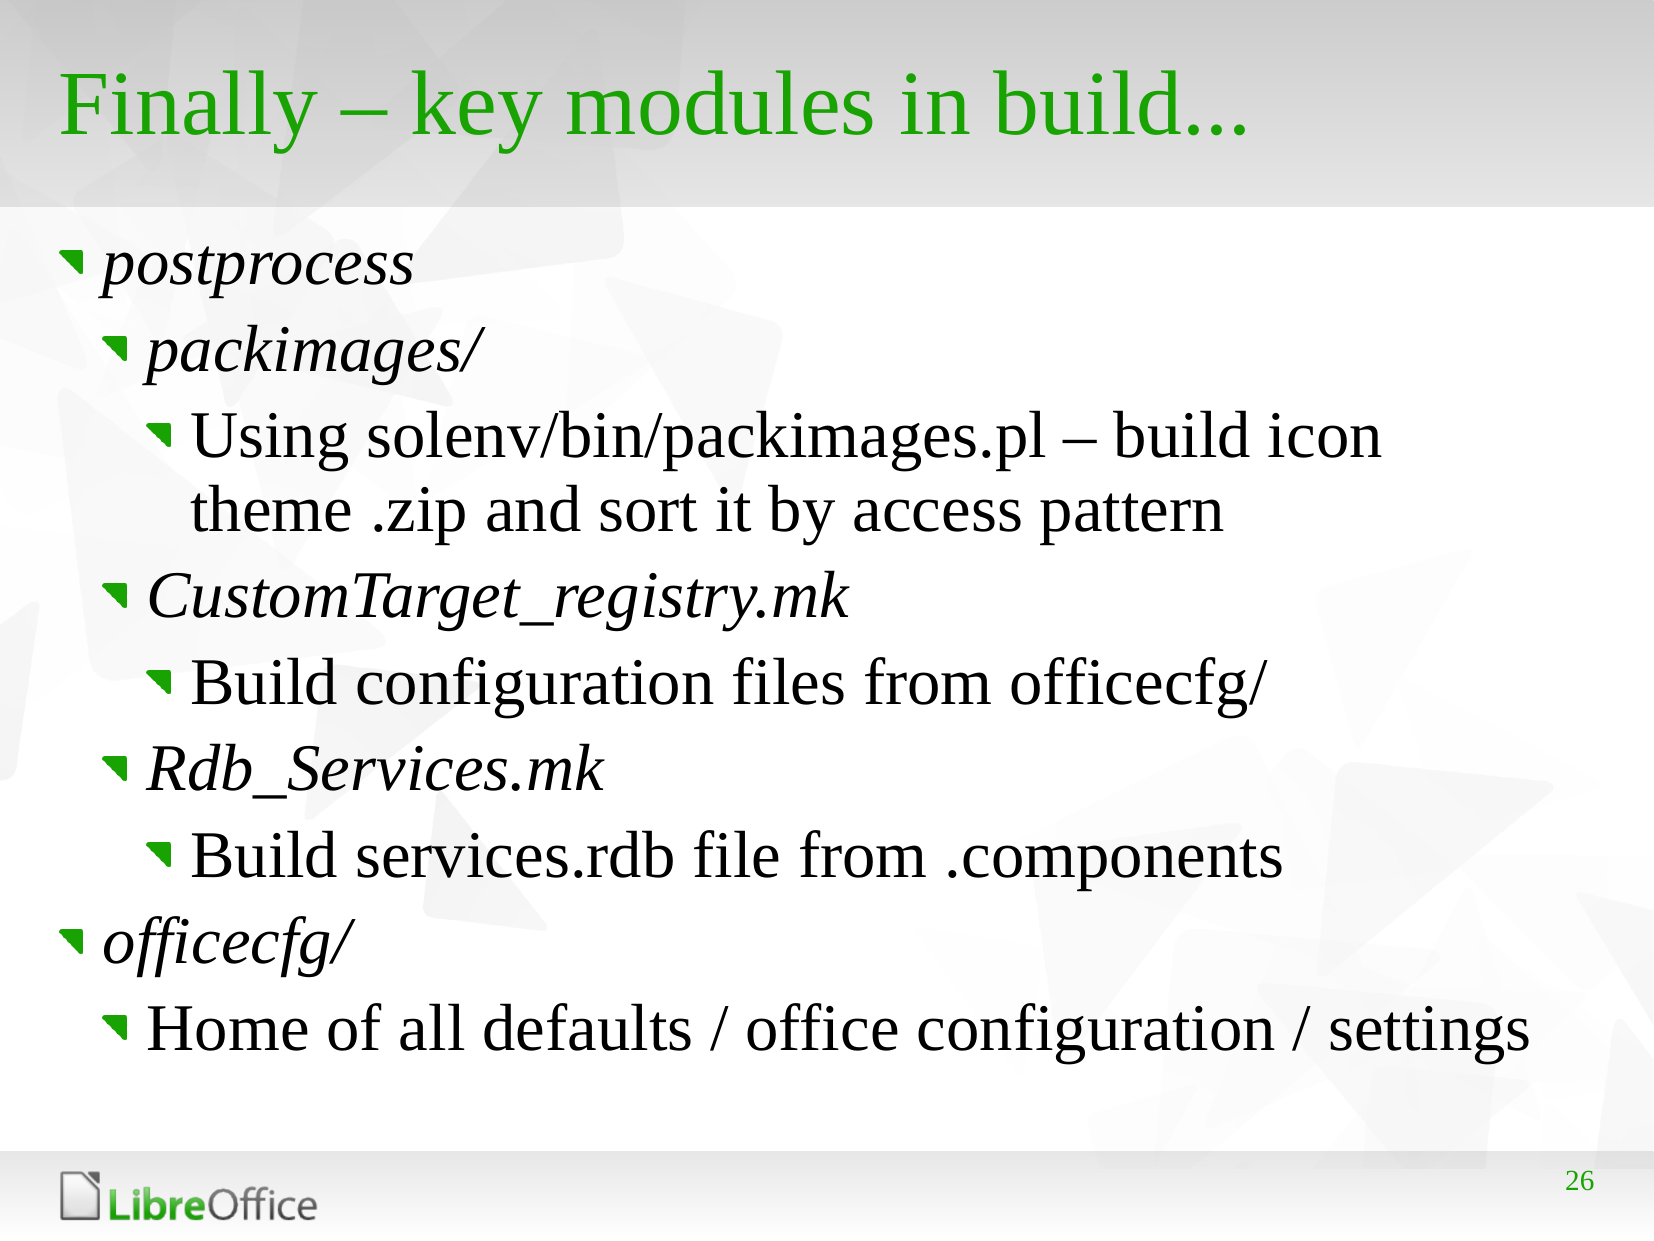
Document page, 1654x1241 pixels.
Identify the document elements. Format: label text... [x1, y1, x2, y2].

picture [41, 1152, 337, 1240]
picture [915, 548, 1654, 1169]
picture [0, 0, 783, 931]
list postprocess packimages/ Using solenv/bin/packimages.pl – build icon theme .zip and sort it by access pattern CustomTarget_registry.mk Build configuration files from officecfg/ Rdb_Services.mk Build services.rdb file from .components officecfg/ Home of all defaults / office configuration / settings [59, 225, 1595, 1067]
title Finally – key modules in build... [59, 29, 1595, 178]
